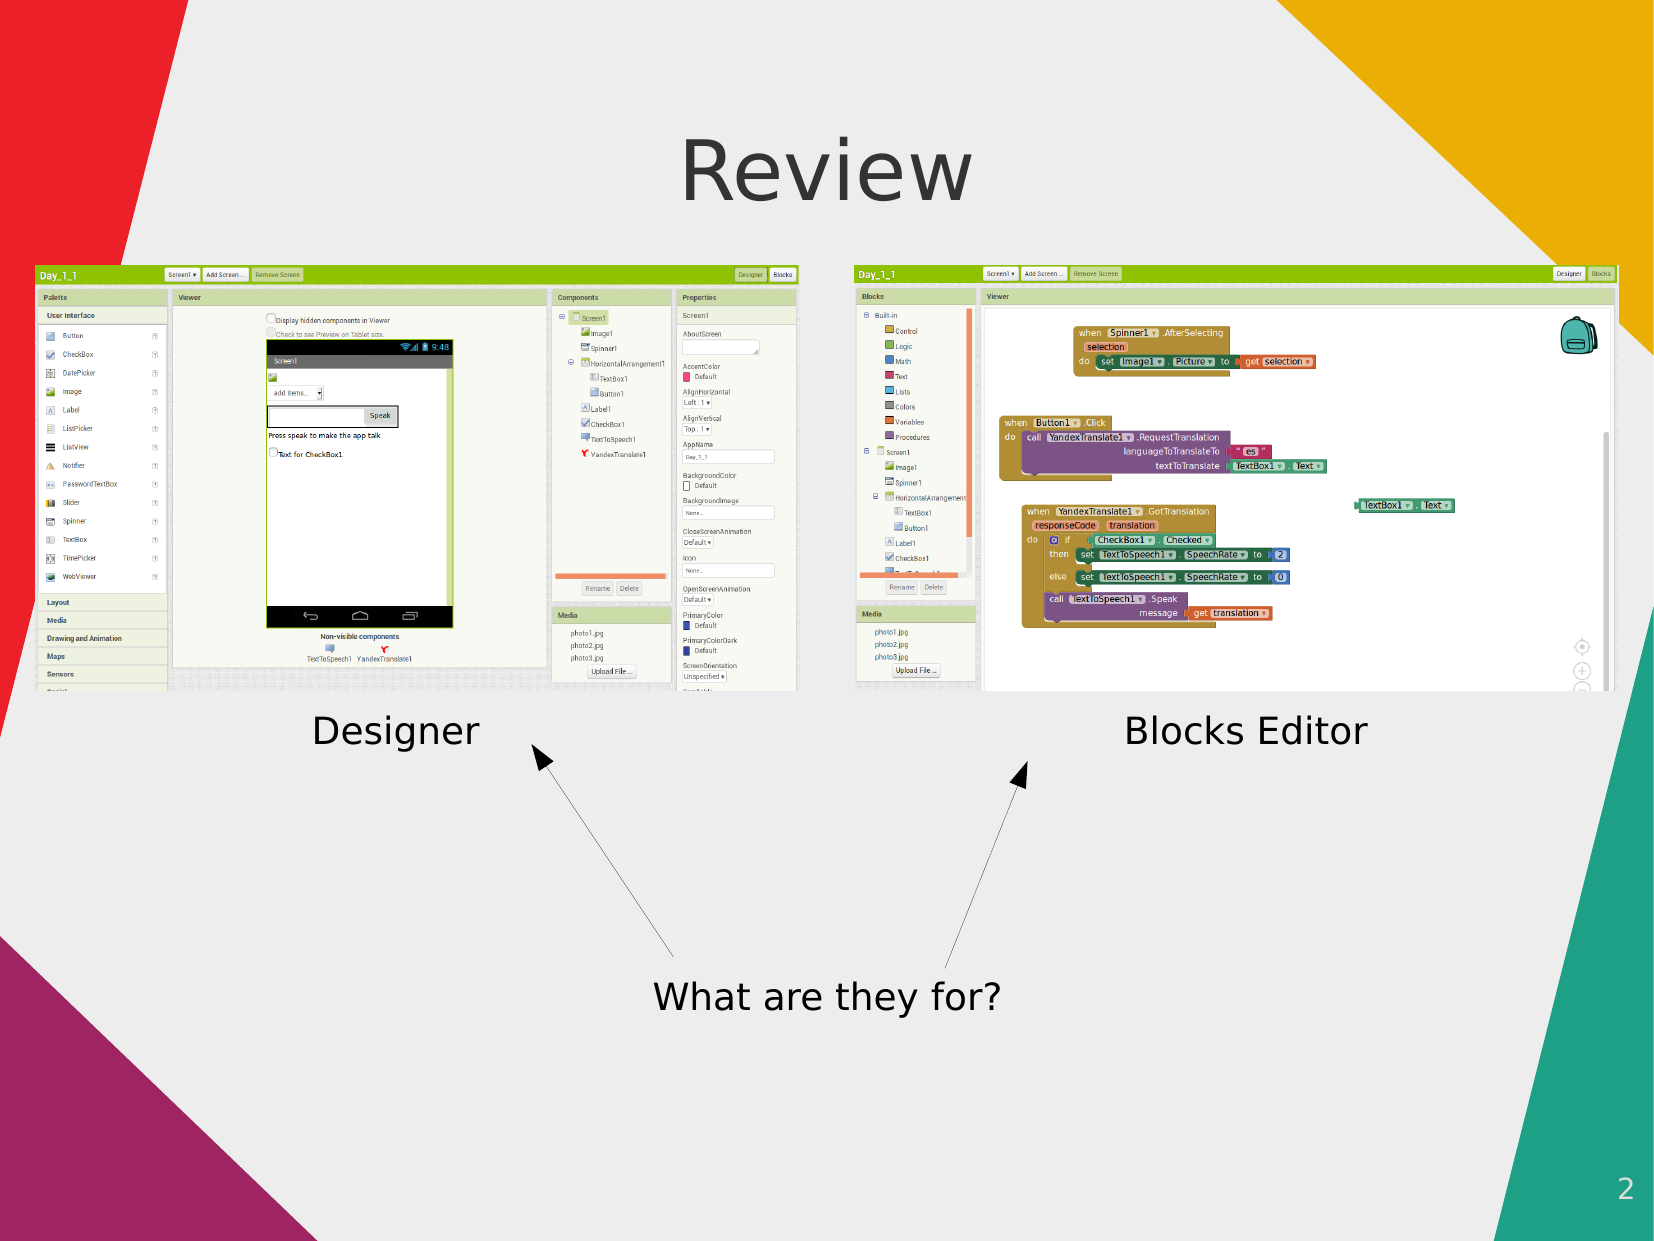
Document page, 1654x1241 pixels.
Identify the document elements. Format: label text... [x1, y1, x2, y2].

text_box What are they for? [637, 968, 1146, 1027]
title Review [114, 73, 1539, 271]
picture [35, 265, 800, 691]
picture [854, 265, 1619, 691]
text_box Designer [129, 702, 662, 762]
text_box Blocks Editor [980, 702, 1512, 762]
